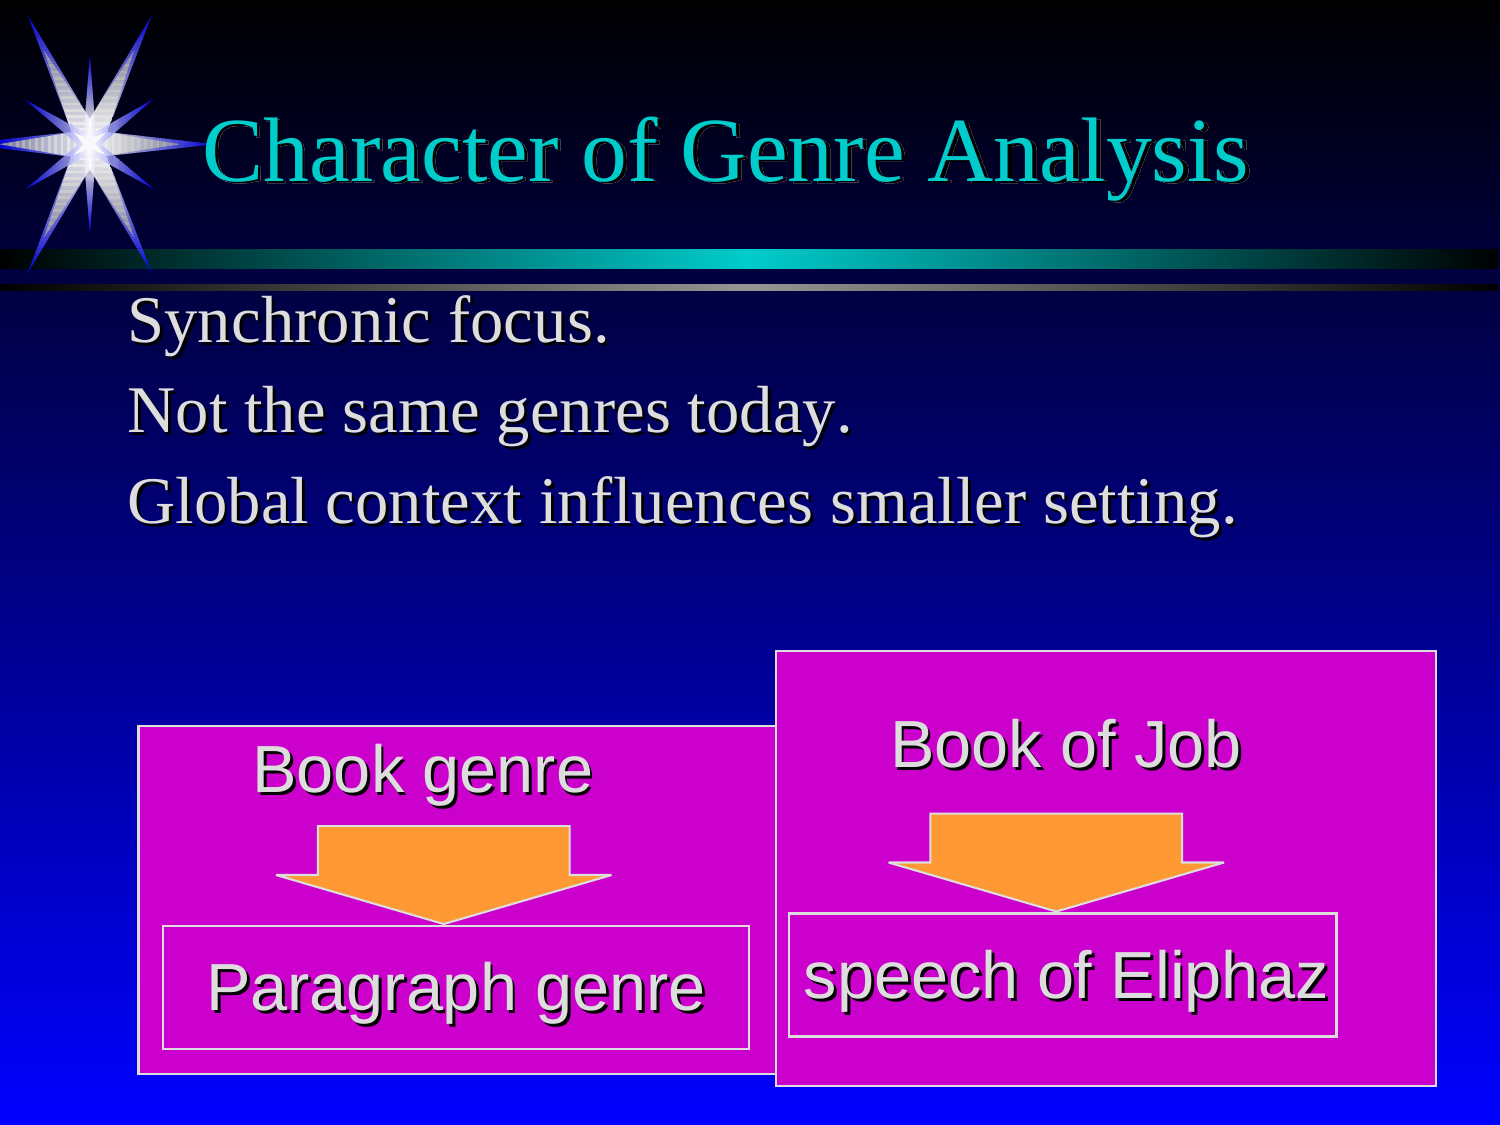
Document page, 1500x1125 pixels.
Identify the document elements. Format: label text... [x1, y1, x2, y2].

text_box [138, 650, 1437, 1087]
text_box Book of Job [874, 699, 1363, 790]
title Character of Genre Analysis [187, 56, 1463, 244]
list Synchronic focus. Not the same genres today. Global context influences smaller setting. [112, 274, 1488, 663]
text_box speech of Eliphaz [788, 913, 1337, 1037]
text_box Book genre [237, 724, 775, 815]
text_box Paragraph genre [163, 925, 749, 1049]
